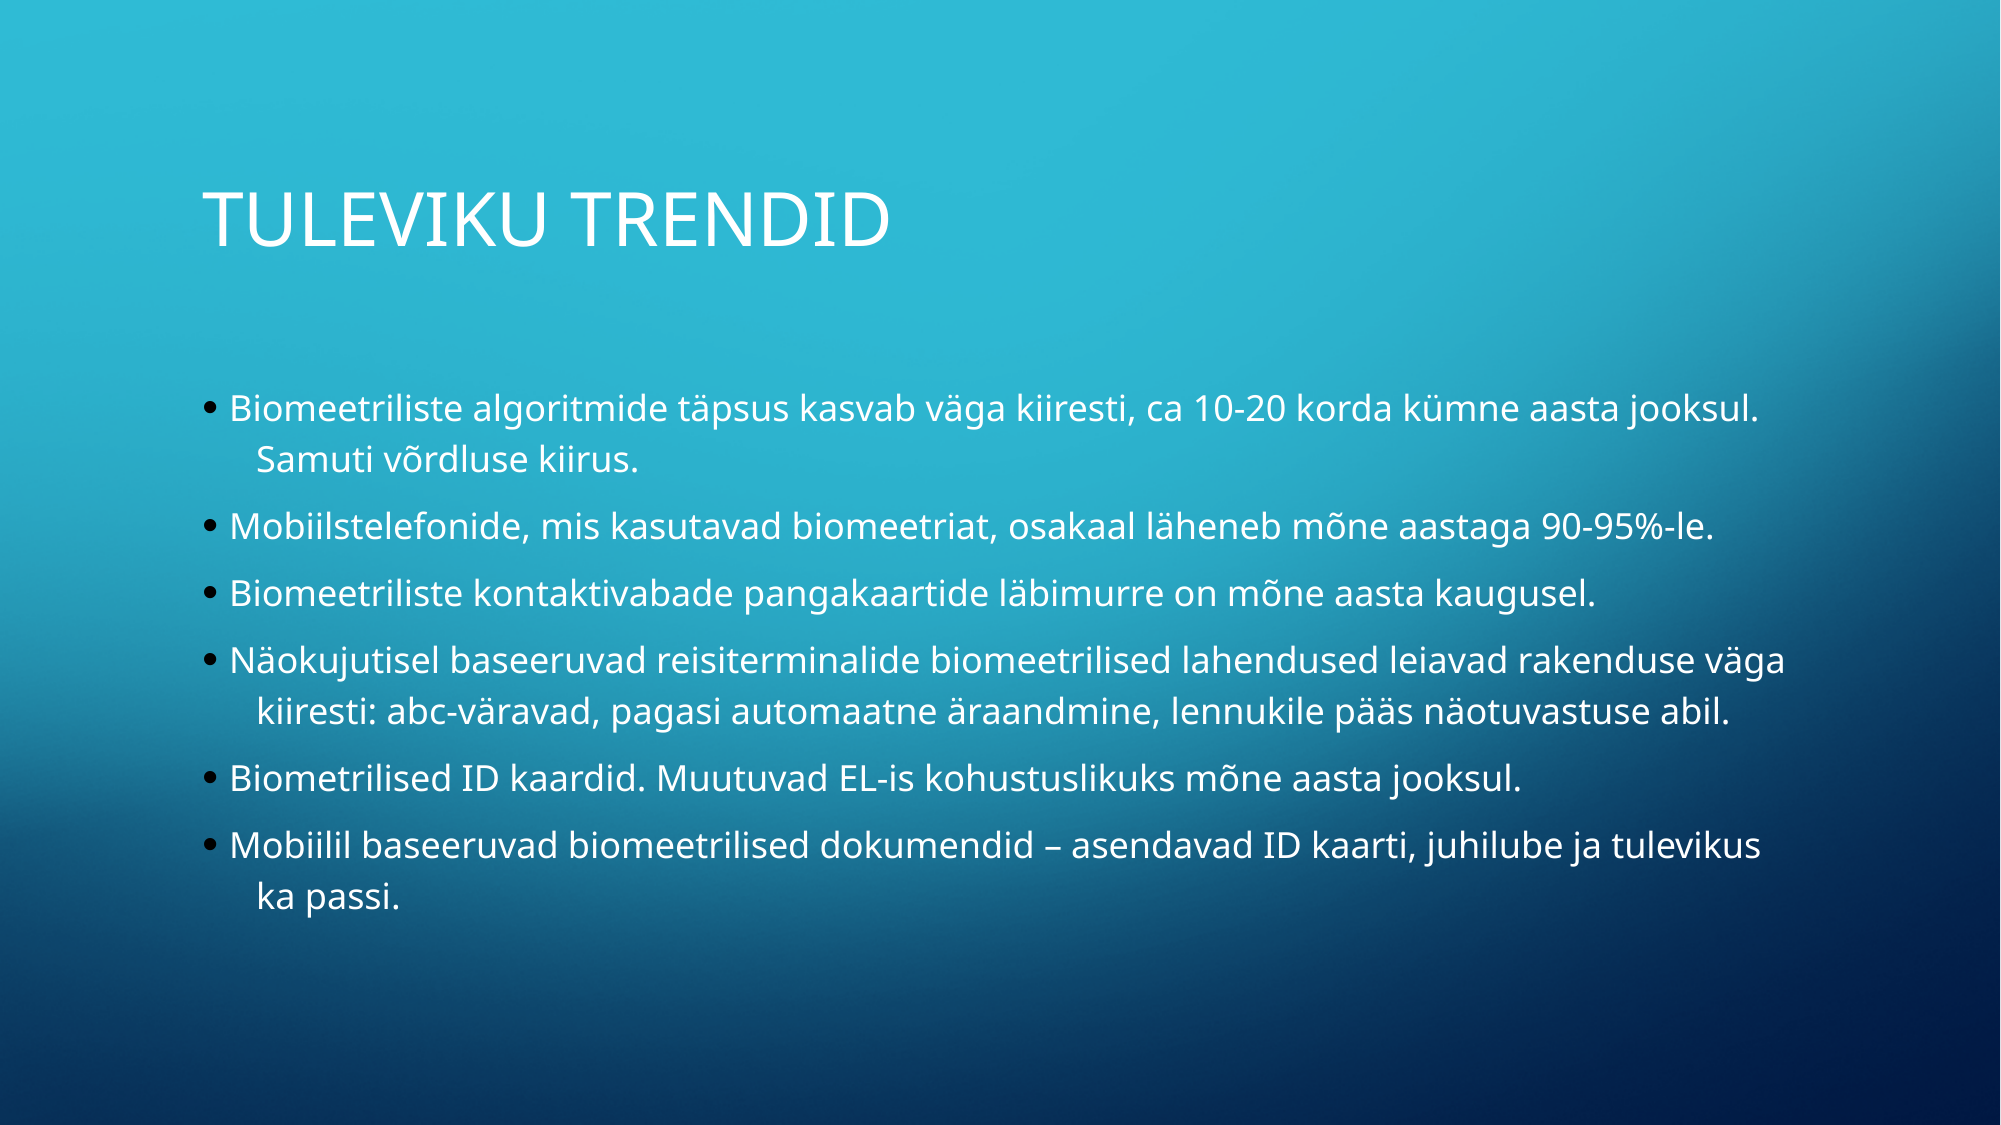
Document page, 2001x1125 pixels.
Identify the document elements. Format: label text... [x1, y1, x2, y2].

list Biomeetriliste algoritmide täpsus kasvab väga kiiresti, ca 10-20 korda kümne aasta jooksul. Samuti võrdluse kiirus. Mobiilstelefonide, mis kasutavad biomeetriat, osakaal läheneb mõne aastaga 90-95%-le. Biomeetriliste kontaktivabade pangakaartide läbimurre on mõne aasta kaugusel. Näokujutisel baseeruvad reisiterminalide biomeetrilised lahendused leiavad rakenduse väga kiiresti: abc-väravad, pagasi automaatne äraandmine, lennukile pääs näotuvastuse abil. Biometrilised ID kaardid. Muutuvad EL-is kohustuslikuks mõne aasta jooksul. Mobiilil baseeruvad biomeetrilised dokumendid – asendavad ID kaarti, juhilube ja tulevikus ka passi. [187, 369, 1813, 951]
title Tuleviku trendid [187, 101, 1813, 344]
